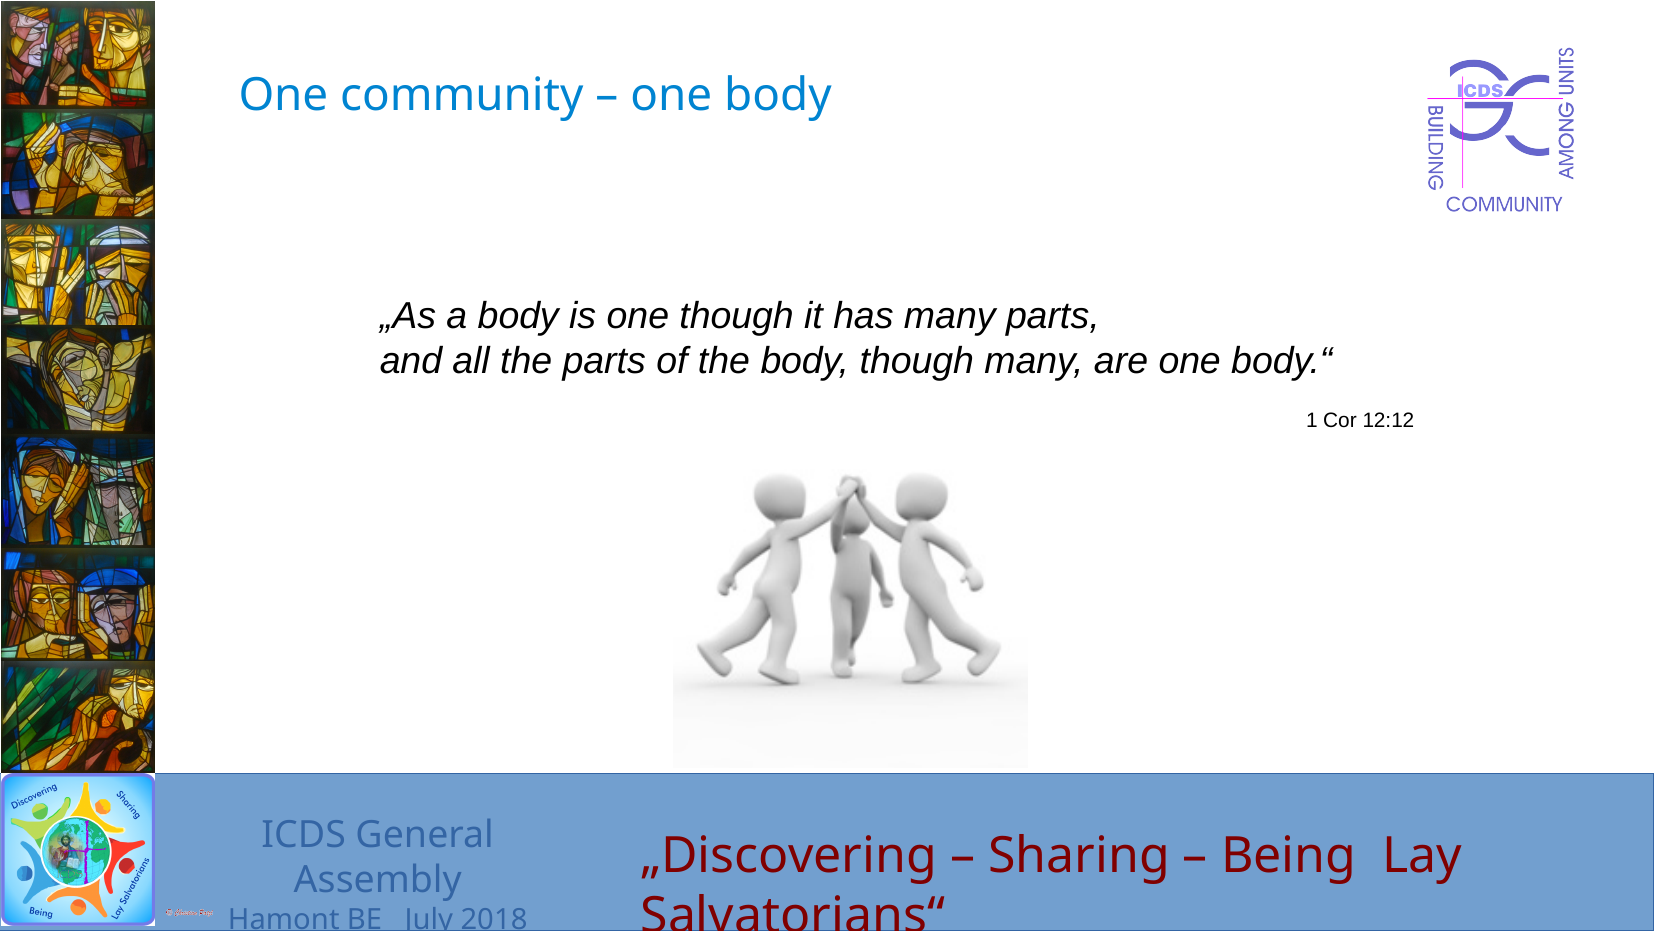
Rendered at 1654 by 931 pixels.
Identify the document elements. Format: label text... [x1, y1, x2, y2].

text_box „As a body is one though it has many parts, and all the parts of the body, though many, are one body.“ [365, 283, 1394, 383]
picture [1425, 47, 1583, 212]
text_box One community – one body [223, 56, 916, 129]
picture [673, 413, 1028, 768]
text_box 1 Cor 12:12 [1291, 398, 1430, 437]
picture [166, 909, 213, 917]
text_box „Discovering – Sharing – Being Lay Salvatorians“ [625, 814, 1607, 892]
